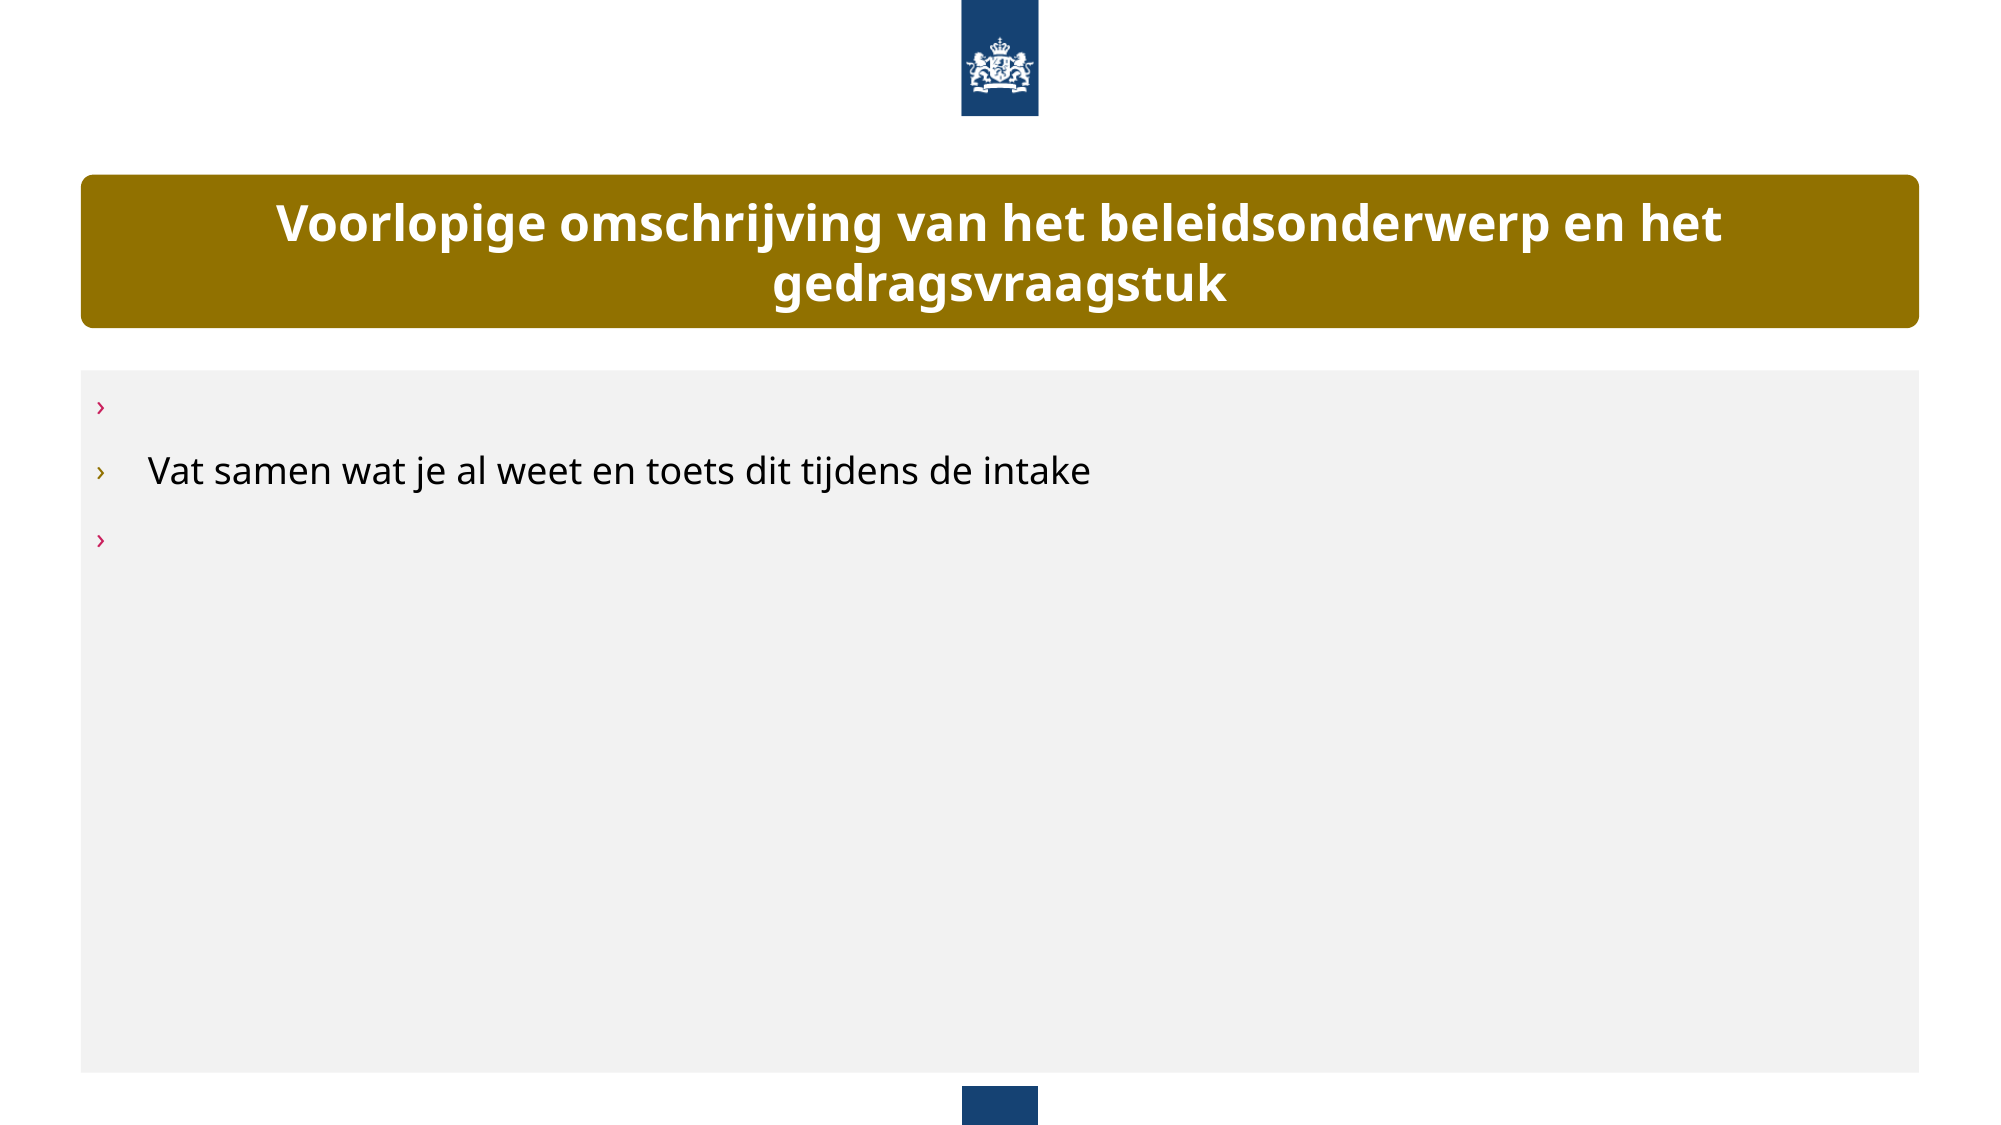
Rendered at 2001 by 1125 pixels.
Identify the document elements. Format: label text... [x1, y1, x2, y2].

text_box Vat samen wat je al weet en toets dit tijdens de intake [80, 370, 1919, 1073]
text_box Voorlopige omschrijving van het beleidsonderwerp en het gedragsvraagstuk [80, 174, 1920, 329]
